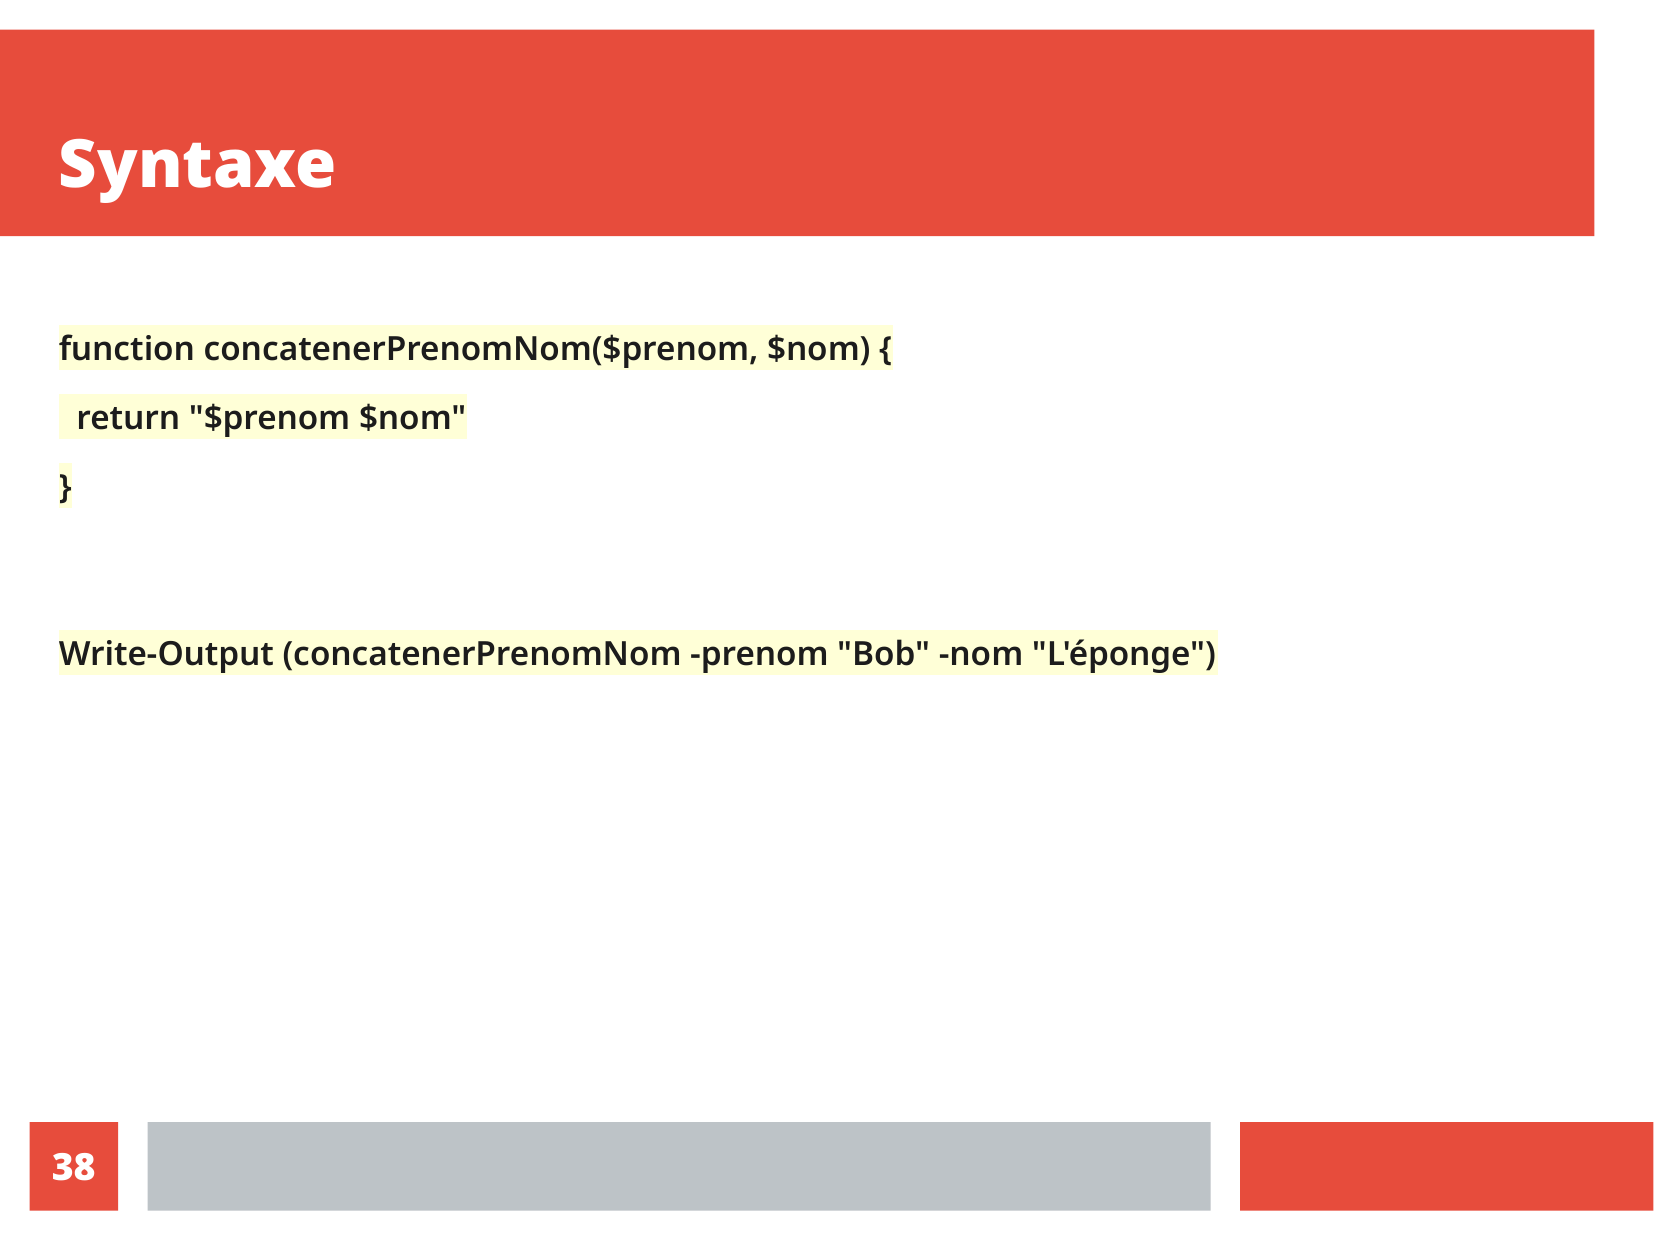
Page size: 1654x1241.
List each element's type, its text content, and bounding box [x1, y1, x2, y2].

list function concatenerPrenomNom($prenom, $nom) { return "$prenom $nom" } Write-Output (concatenerPrenomNom -prenom "Bob" -nom "L'éponge") [59, 324, 1565, 1093]
title Syntaxe [59, 59, 1595, 207]
